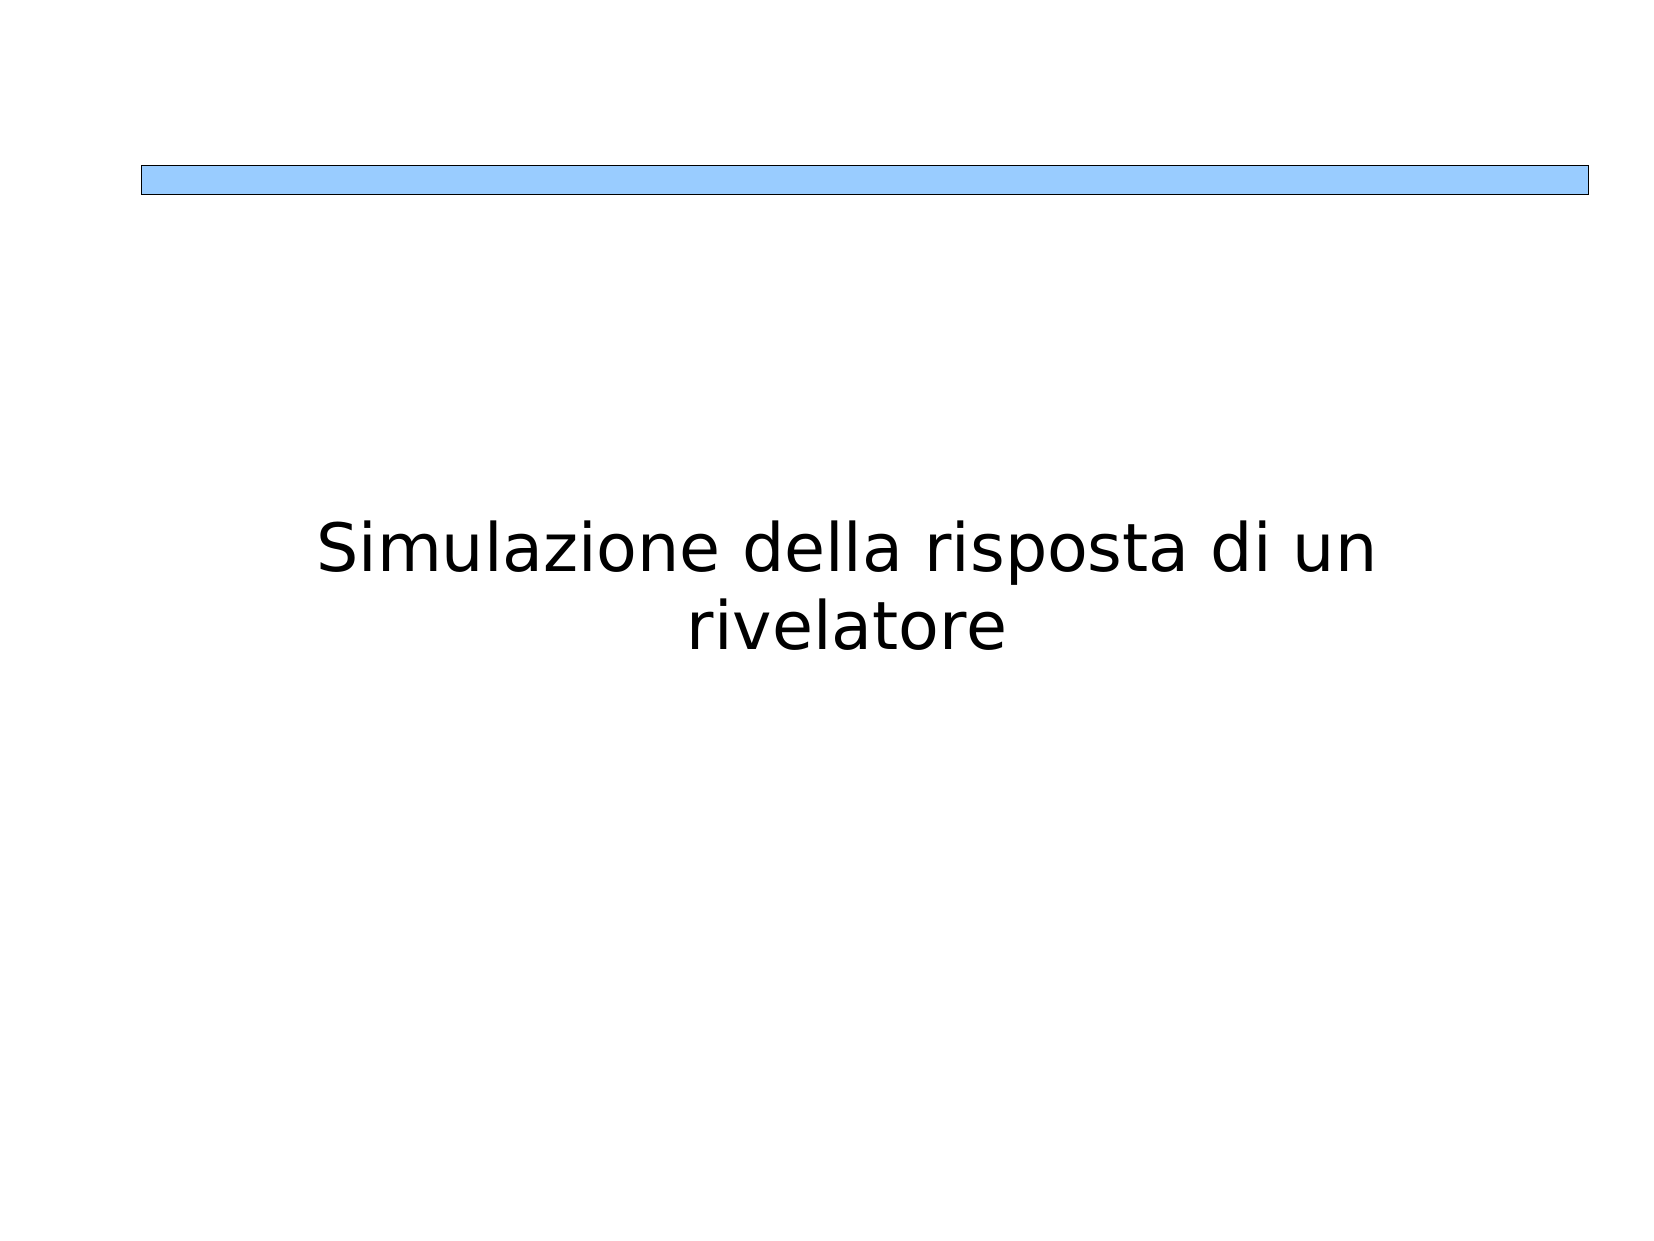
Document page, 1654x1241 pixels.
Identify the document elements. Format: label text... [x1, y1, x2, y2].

text_box Simulazione della risposta di un rivelatore [242, 501, 1453, 673]
